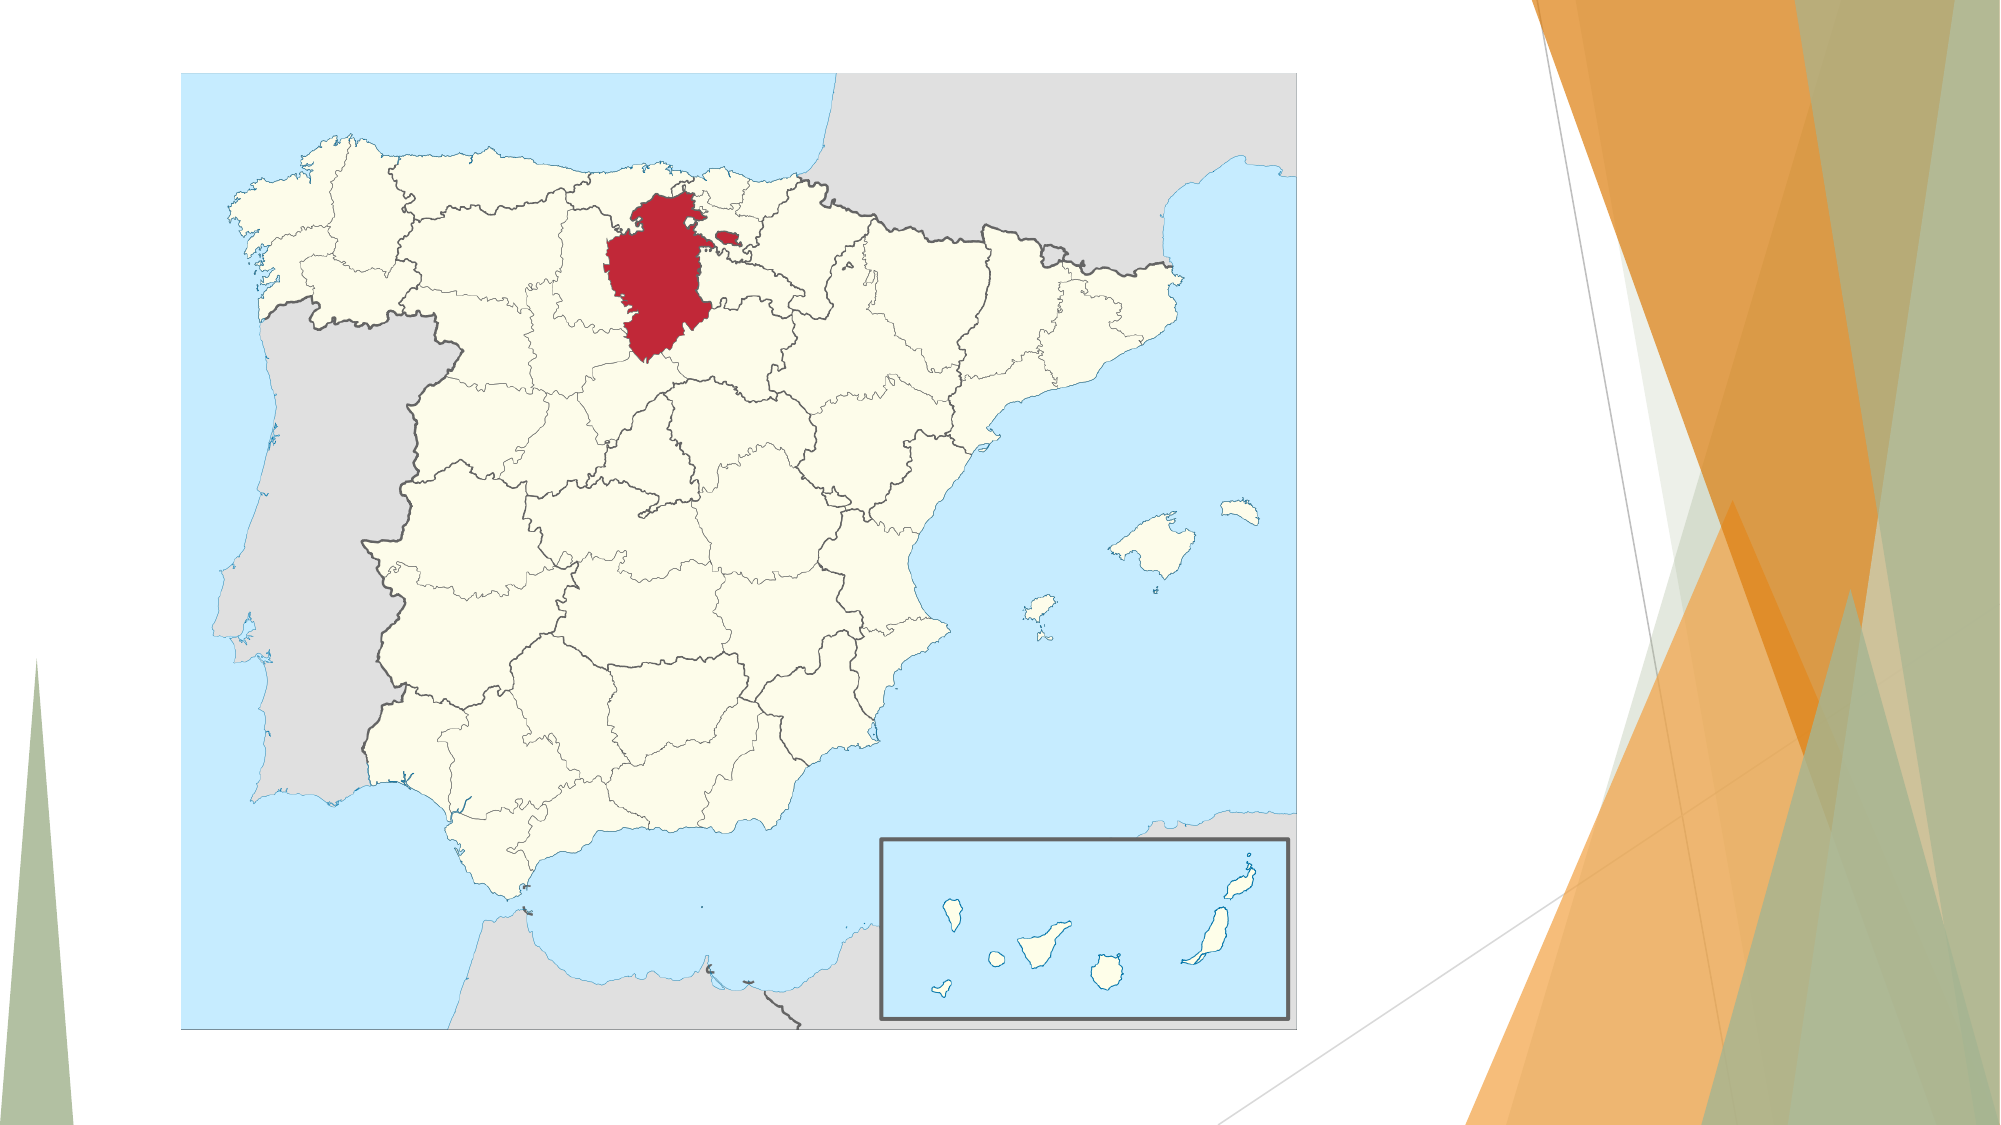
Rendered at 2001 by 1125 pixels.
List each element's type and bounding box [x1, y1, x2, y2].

picture [181, 73, 1297, 1030]
